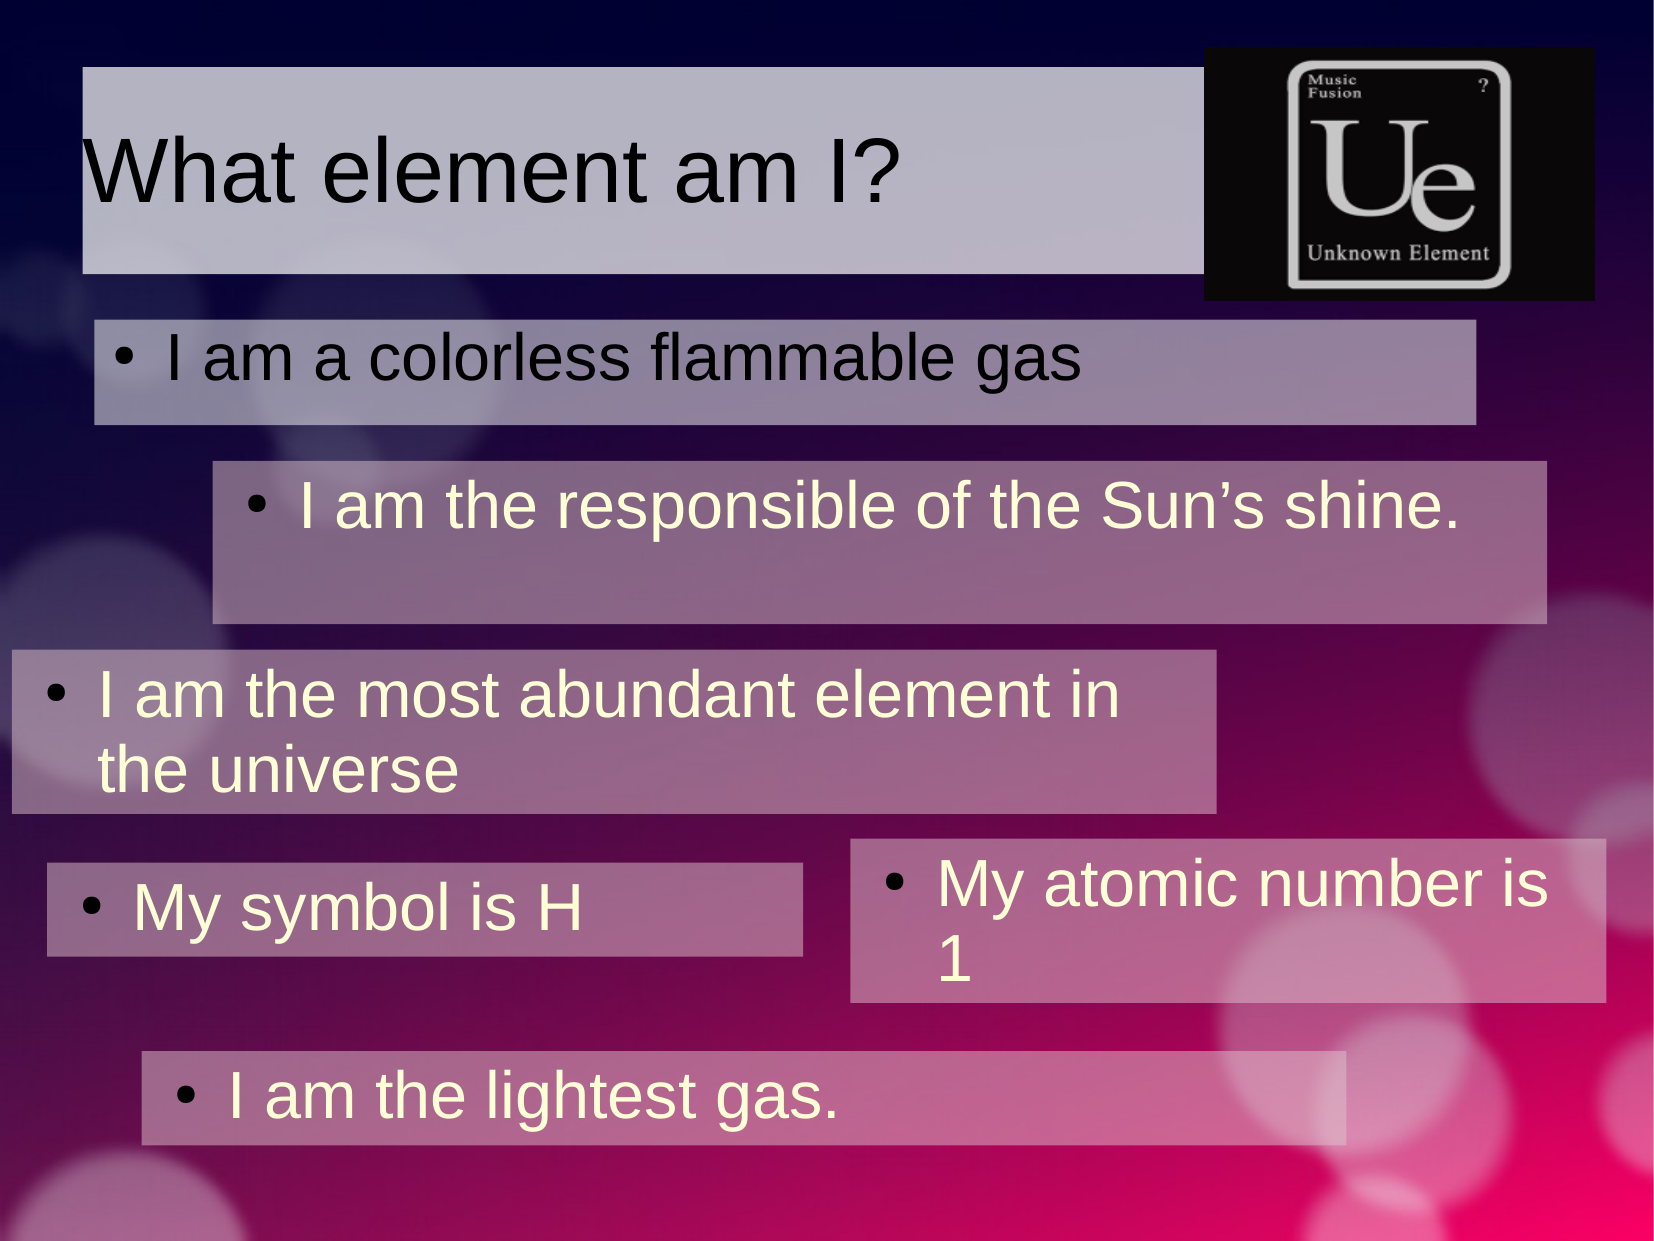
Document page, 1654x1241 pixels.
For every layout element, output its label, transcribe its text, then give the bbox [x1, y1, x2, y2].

text_box I am the lightest gas. [141, 1051, 1347, 1146]
text_box My atomic number is 1 [850, 838, 1607, 1002]
title What element am I? [82, 67, 1204, 275]
text_box I am the most abundant element in the universe [11, 649, 1217, 813]
text_box I am the responsible of the Sun’s shine. [212, 460, 1548, 625]
list I am a colorless flammable gas [94, 319, 1477, 426]
text_box My symbol is H [47, 862, 804, 957]
picture [0, 0, 1654, 1241]
